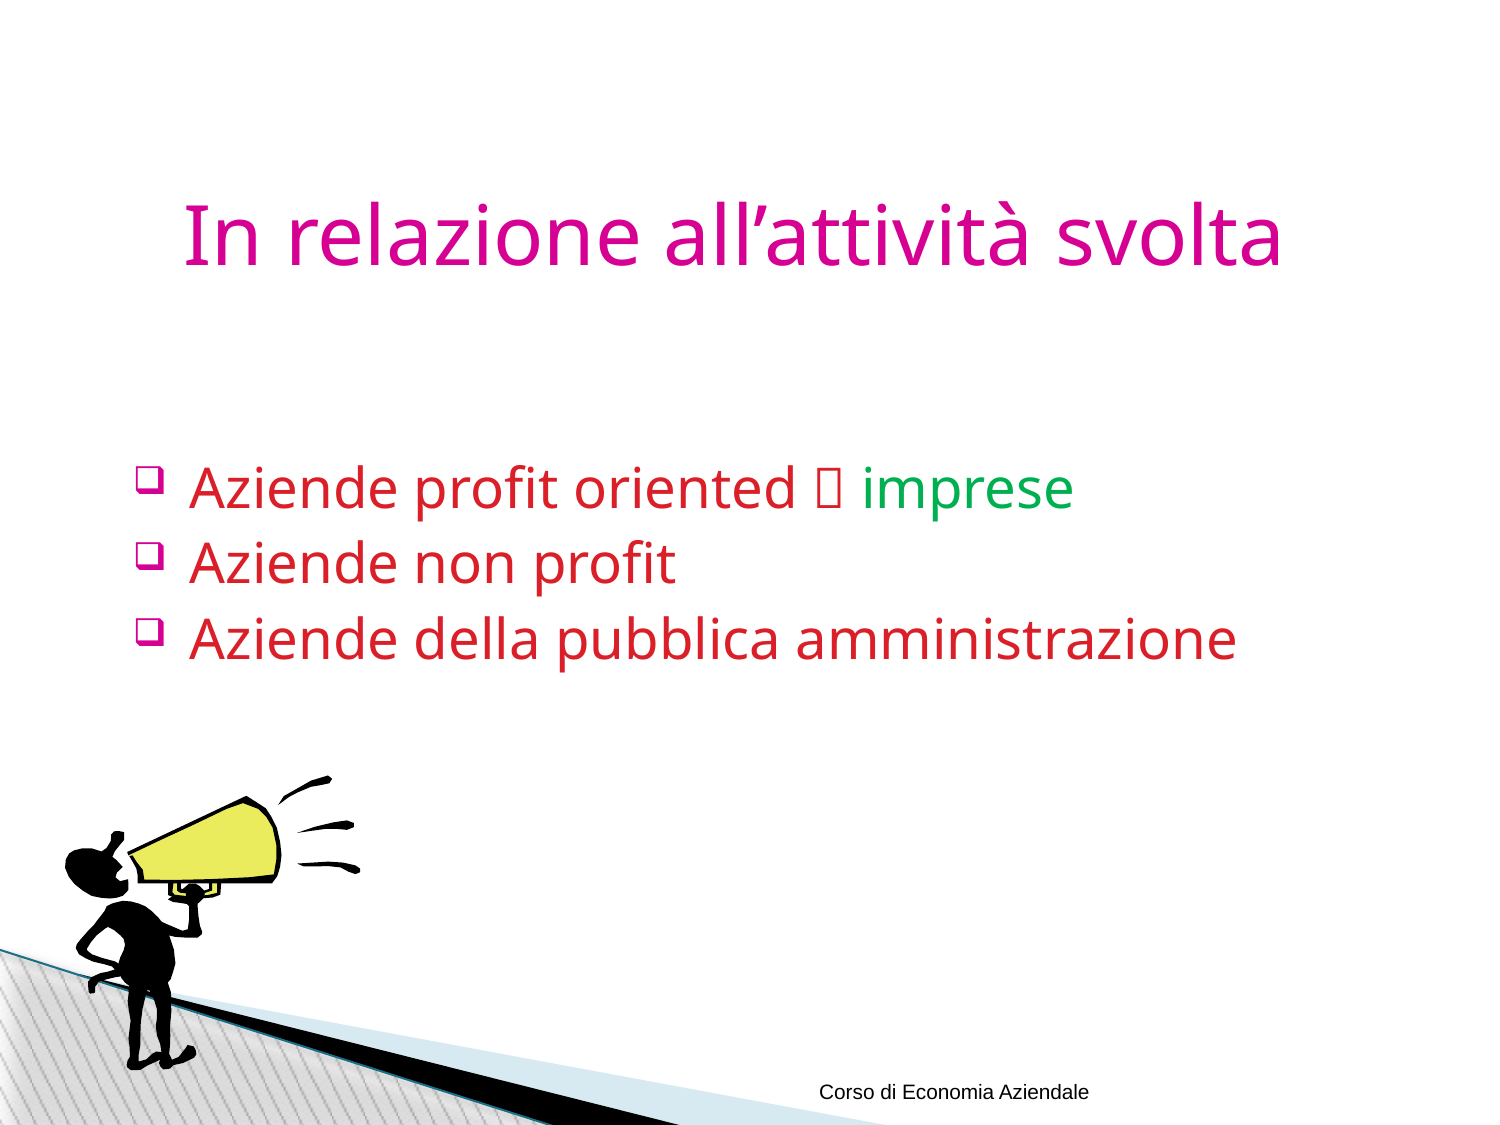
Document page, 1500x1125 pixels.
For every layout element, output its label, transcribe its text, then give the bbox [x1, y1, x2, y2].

footer Corso di Economia Aziendale [718, 1051, 1105, 1112]
picture [64, 774, 361, 1071]
text_box In relazione all’attività svolta [0, 101, 1471, 290]
list Aziende profit oriented  imprese Aziende non profit Aziende della pubblica amministrazione [100, 444, 1335, 811]
